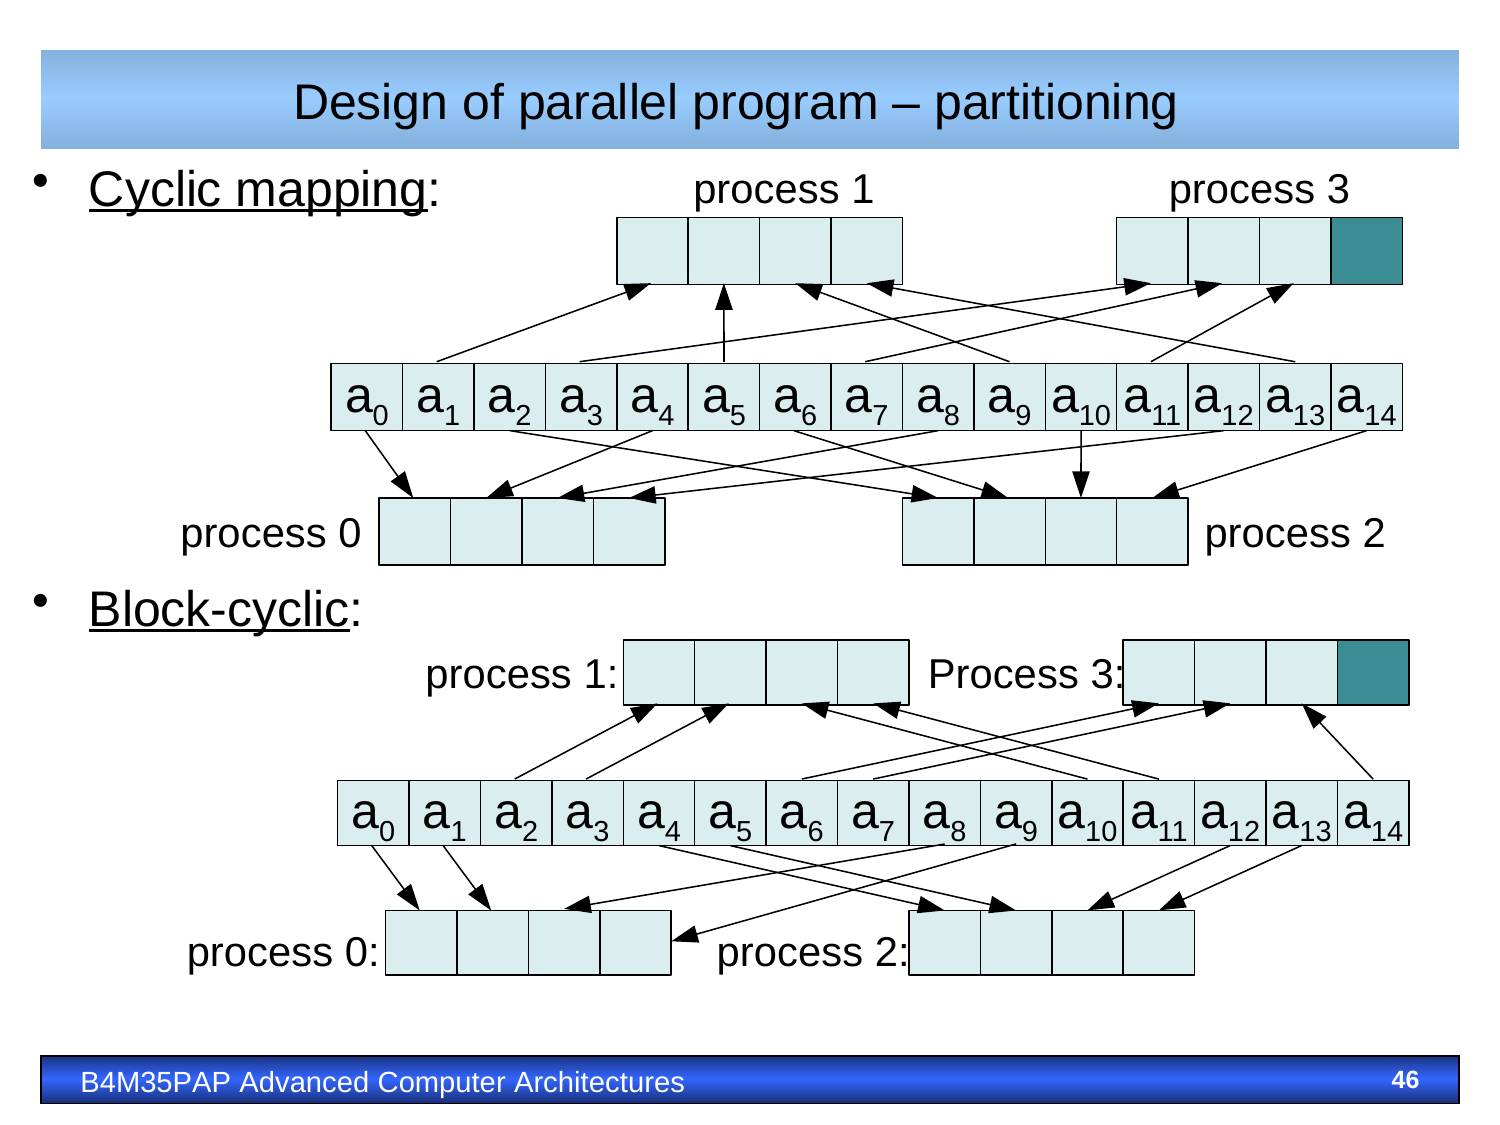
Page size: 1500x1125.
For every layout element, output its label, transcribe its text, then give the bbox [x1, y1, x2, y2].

text_box a10 [1051, 780, 1123, 846]
text_box process 1: [410, 639, 634, 705]
text_box a12 [1188, 363, 1259, 431]
text_box a13 [1259, 363, 1330, 431]
text_box [371, 845, 701, 976]
text_box [365, 430, 1367, 566]
text_box process 3 [1154, 154, 1366, 220]
text_box a9 [973, 363, 1045, 431]
text_box a4 [616, 363, 688, 431]
text_box process 0 [165, 497, 377, 563]
text_box a3 [545, 363, 616, 431]
text_box a3 [551, 780, 623, 846]
text_box a1 [402, 363, 474, 431]
text_box a0 [337, 780, 409, 846]
text_box a14 [1337, 780, 1409, 846]
text_box a13 [1266, 780, 1337, 846]
text_box a6 [766, 780, 837, 846]
text_box a8 [908, 780, 980, 846]
text_box process 0: [172, 917, 395, 983]
text_box a14 [1330, 363, 1403, 431]
text_box process 1 [678, 154, 890, 220]
text_box a5 [688, 363, 759, 431]
text_box a7 [831, 363, 902, 431]
text_box a9 [980, 780, 1051, 846]
text_box a7 [837, 780, 908, 846]
text_box [564, 843, 1302, 976]
text_box process 2 [1189, 497, 1401, 563]
text_box a11 [1116, 363, 1188, 431]
text_box a4 [623, 780, 694, 846]
text_box [514, 640, 1409, 780]
text_box Process 3: [913, 639, 1141, 705]
text_box a0 [331, 363, 402, 431]
text_box a12 [1194, 780, 1266, 846]
text_box a5 [694, 780, 766, 846]
text_box a1 [409, 780, 480, 846]
text_box a10 [1045, 363, 1116, 431]
text_box a8 [902, 363, 973, 431]
text_box a2 [474, 363, 545, 431]
text_box a2 [480, 780, 551, 846]
text_box a11 [1123, 780, 1194, 846]
text_box process 2: [701, 917, 925, 983]
text_box [436, 217, 1403, 362]
list Cyclic mapping: Block-cyclic: [17, 148, 1477, 1000]
title Design of parallel program – partitioning [41, 50, 1459, 148]
text_box a6 [759, 363, 831, 431]
